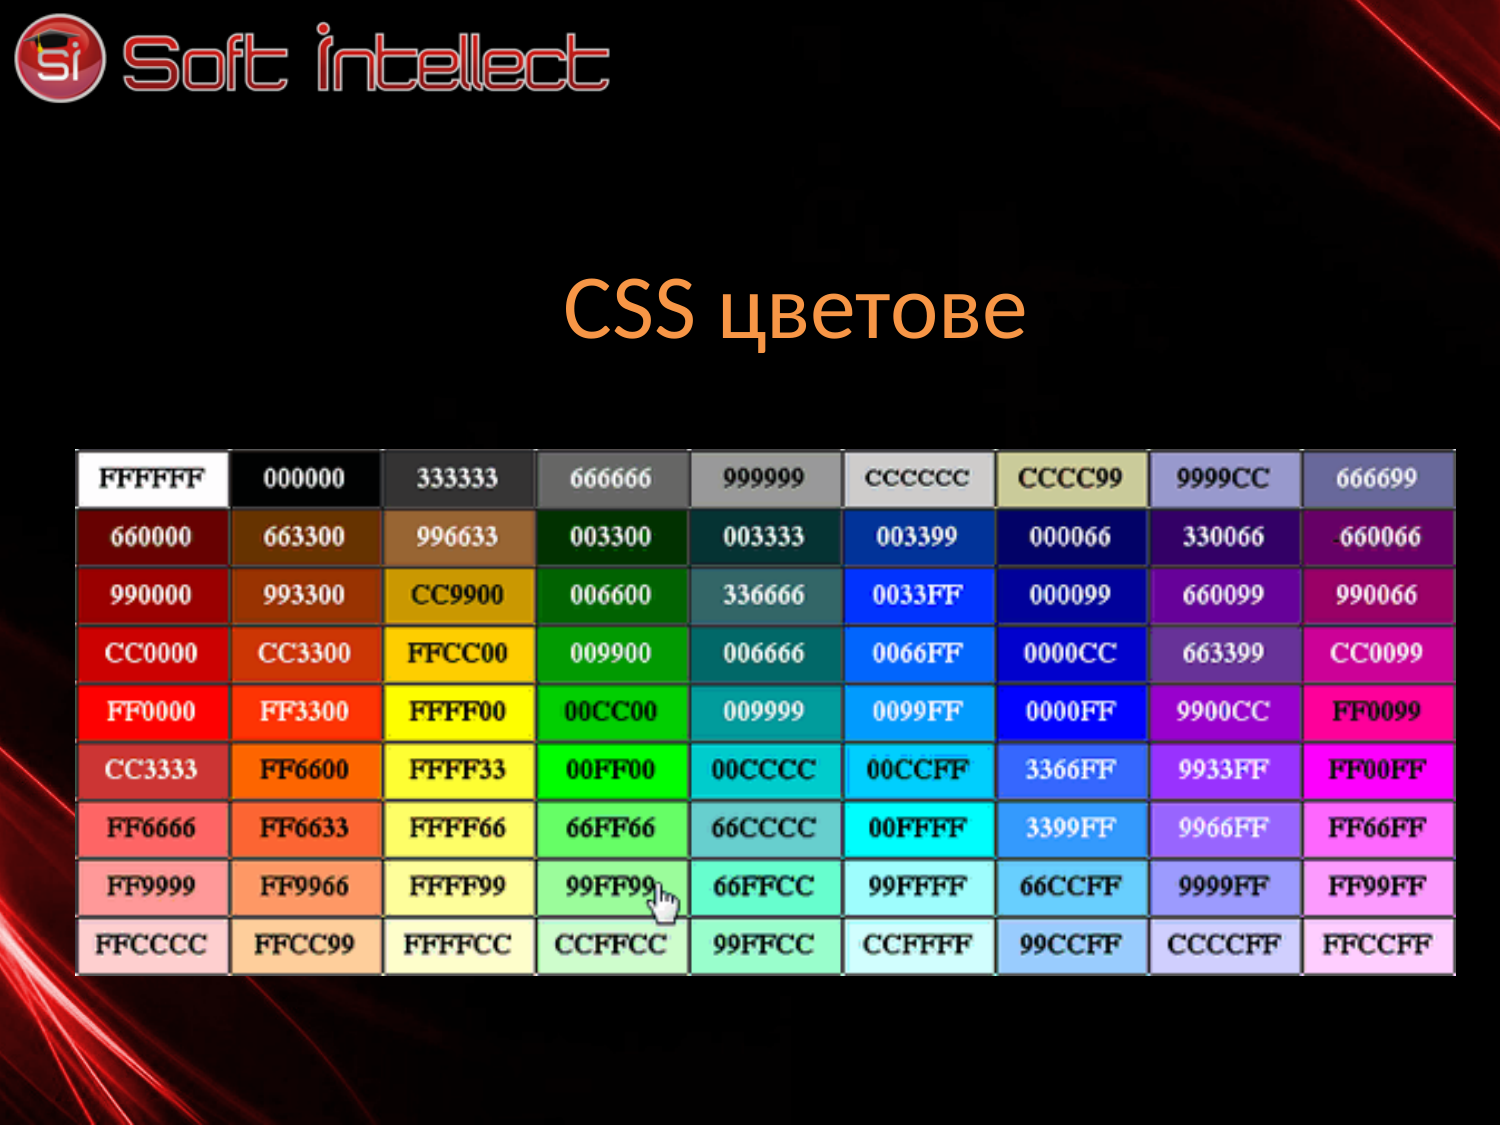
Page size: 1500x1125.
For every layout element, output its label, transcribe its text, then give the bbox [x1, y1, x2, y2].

picture [0, 0, 1500, 1125]
text_box CSS цветове [158, 181, 1434, 423]
